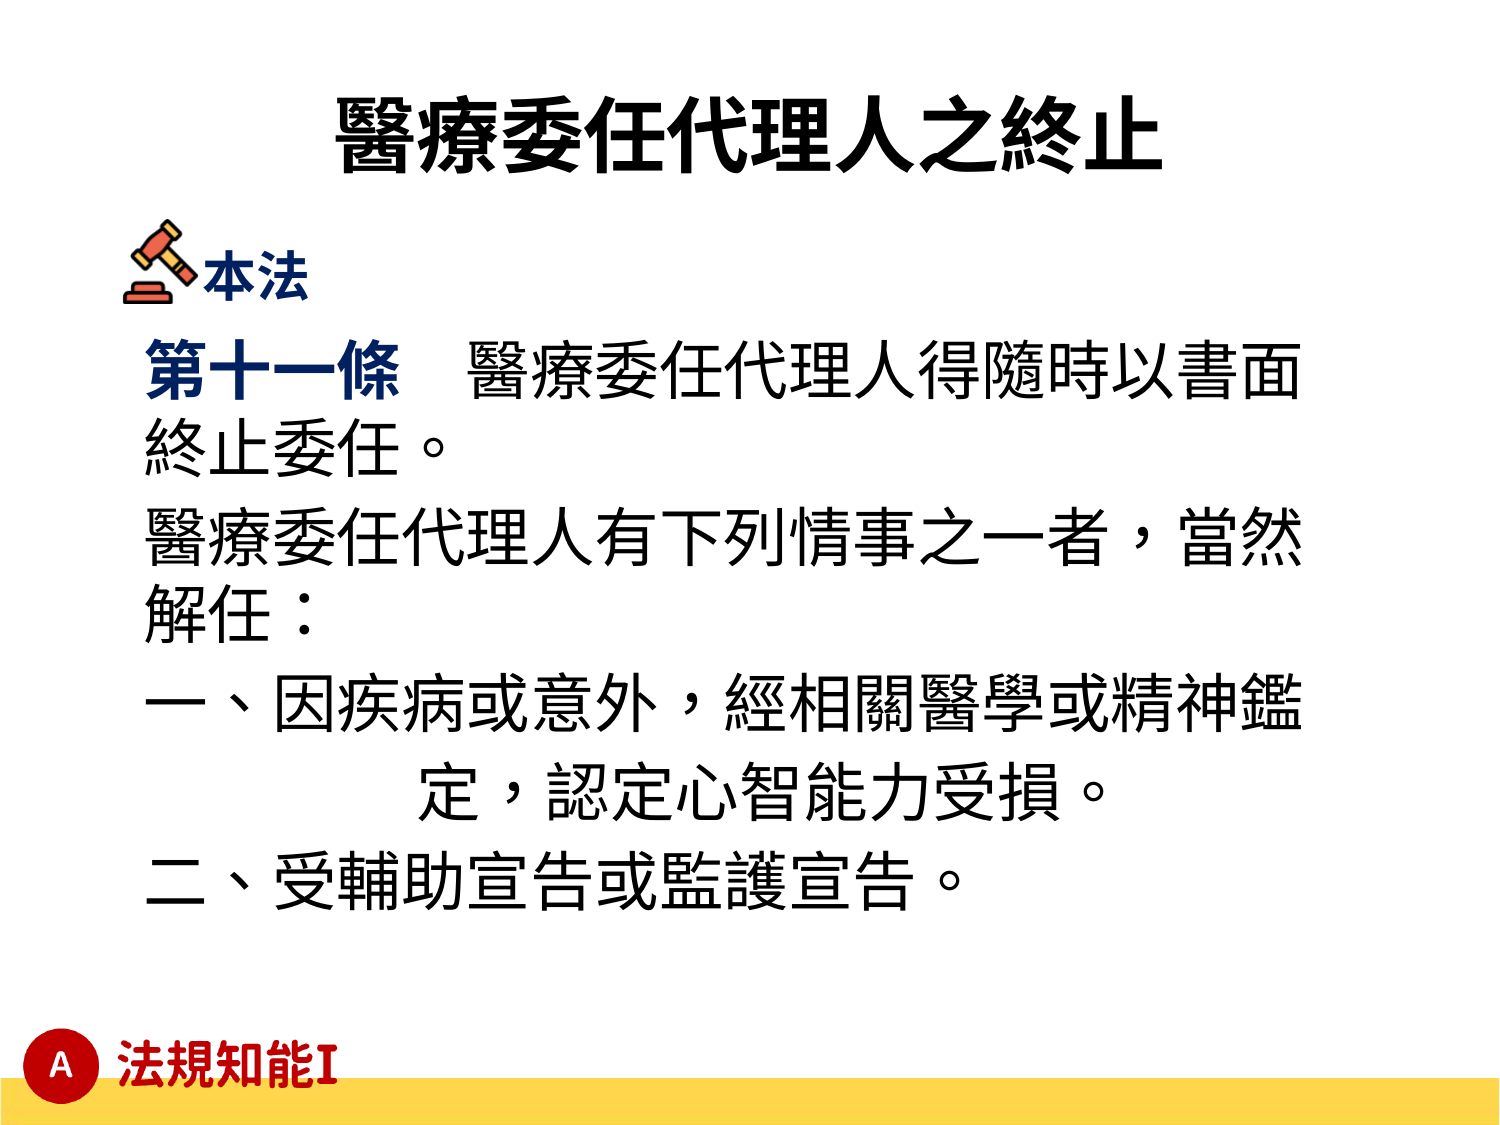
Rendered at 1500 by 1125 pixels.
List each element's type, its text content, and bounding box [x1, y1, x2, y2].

picture [118, 219, 203, 304]
title 醫療委任代理人之終止 [83, 75, 1417, 191]
text_box 本法 [232, 267, 242, 285]
picture [0, 1019, 1500, 1125]
text_box 本法 [216, 267, 226, 285]
text_box 第十一條 醫療委任代理人得隨時以書面終止委任。 醫療委任代理人有下列情事之一者，當然解任： 一、因疾病或意外，經相關醫學或精神鑑 定，認定心智能力受損。 二、受輔助宣告或監護宣告。 [128, 322, 1361, 1004]
text_box 本法 [187, 234, 330, 315]
